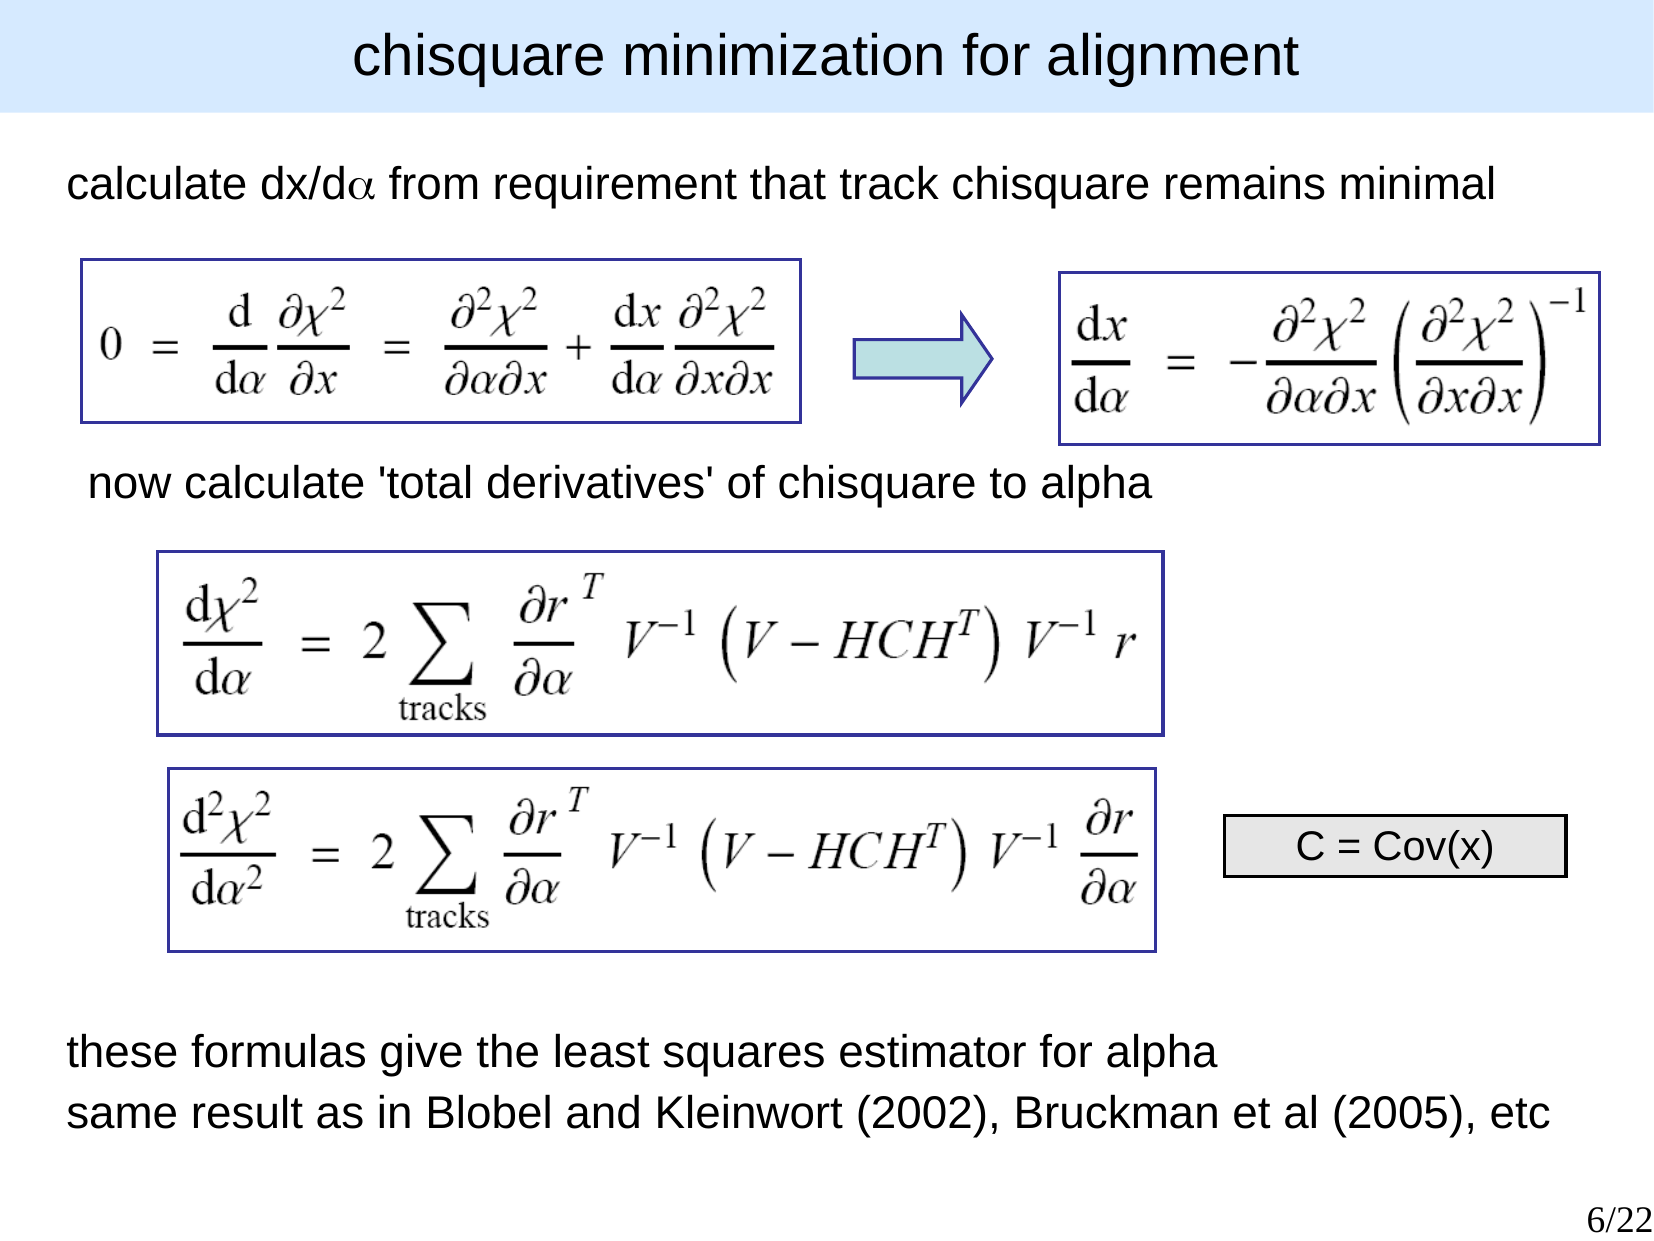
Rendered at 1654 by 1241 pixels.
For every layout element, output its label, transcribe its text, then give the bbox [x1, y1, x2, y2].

picture [159, 553, 1162, 734]
picture [170, 769, 1155, 950]
text_box [854, 314, 993, 403]
list calculate dx/d from requirement that track chisquare remains minimal [33, 150, 1619, 312]
title chisquare minimization for alignment [82, 11, 1571, 100]
picture [1060, 312, 1599, 444]
list now calculate 'total derivatives' of chisquare to alpha [54, 449, 1640, 571]
picture [82, 312, 800, 422]
text_box C = Cov(x) [1224, 815, 1566, 877]
list these formulas give the least squares estimator for alpha same result as in Blobel and Kleinwort (2002), Bruckman et al (2005), etc [33, 1018, 1654, 1180]
